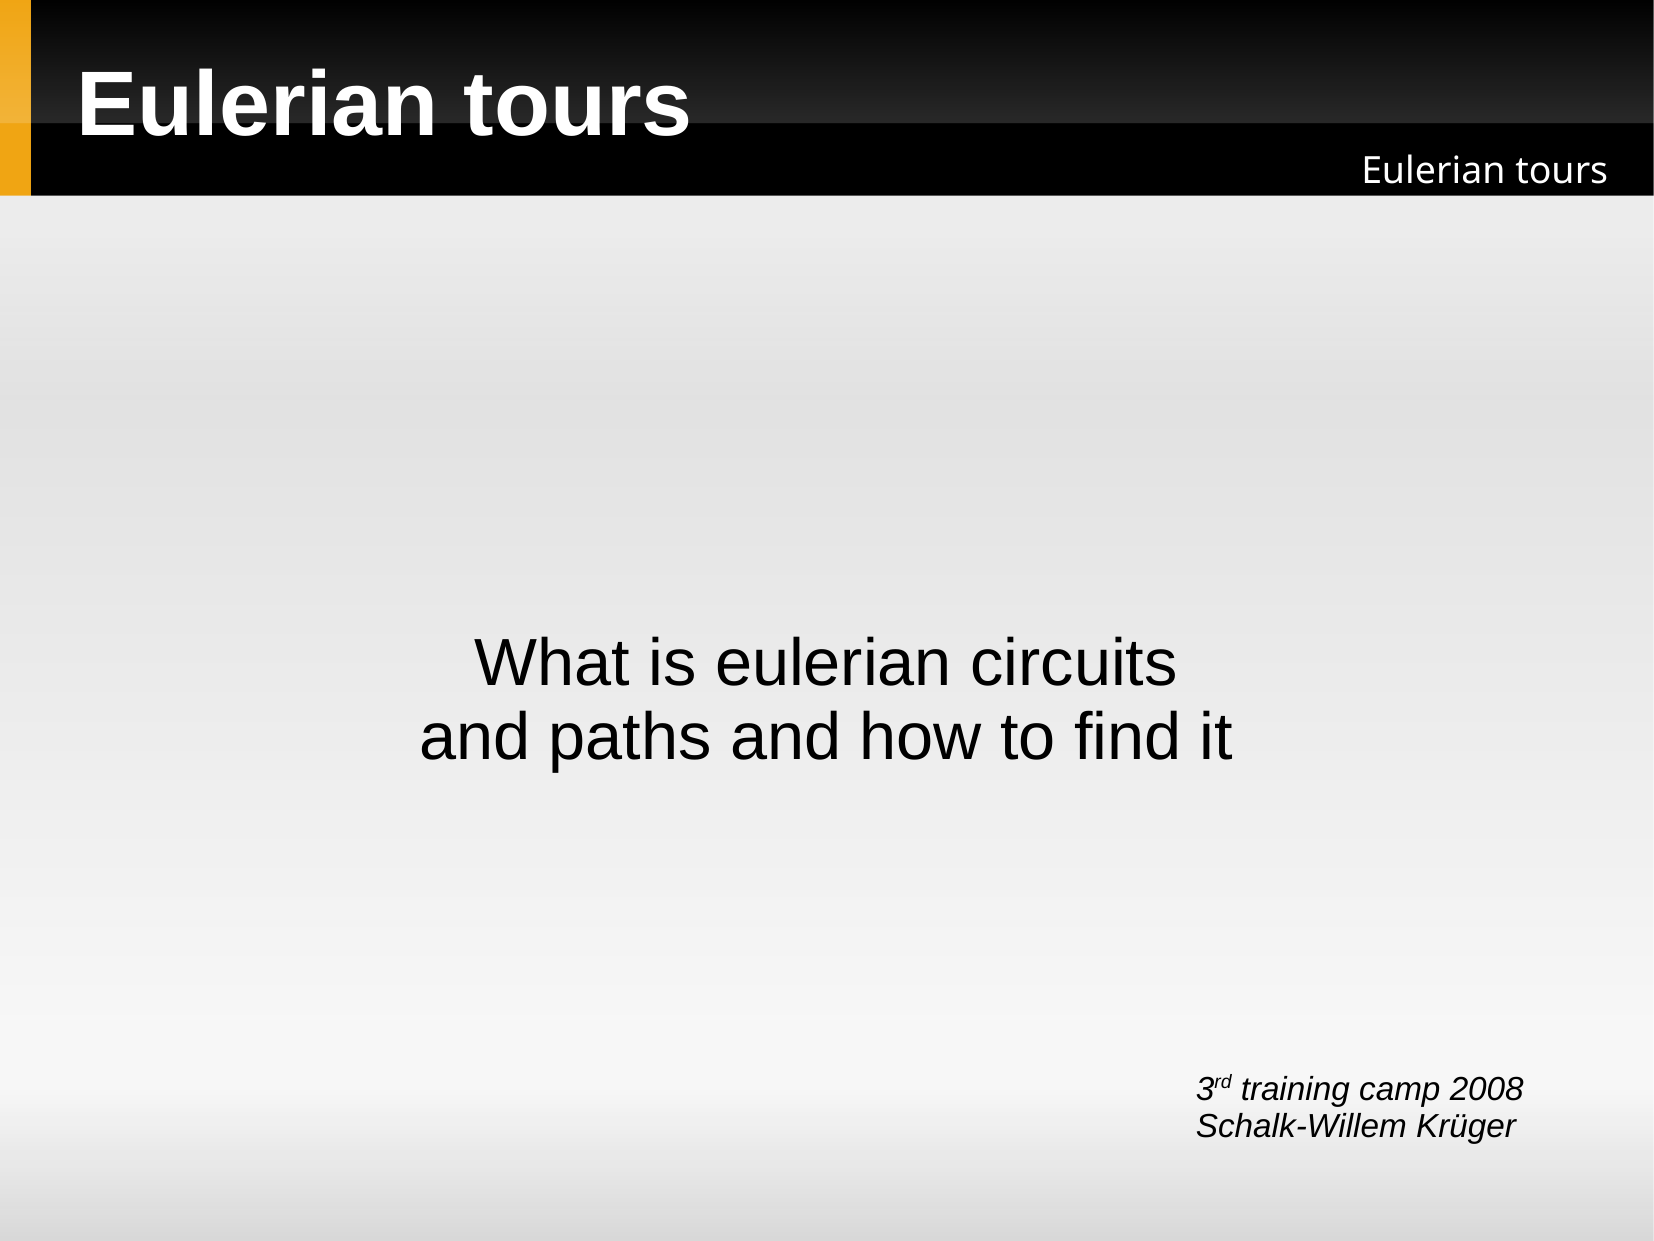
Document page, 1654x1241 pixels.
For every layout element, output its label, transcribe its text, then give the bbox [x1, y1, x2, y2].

picture [0, 0, 1654, 1241]
subtitle What is eulerian circuits and paths and how to find it [82, 290, 1571, 1109]
title Eulerian tours [76, 0, 1565, 208]
text_box 3rd training camp 2008 Schalk-Willem Krüger [1181, 1062, 1539, 1154]
